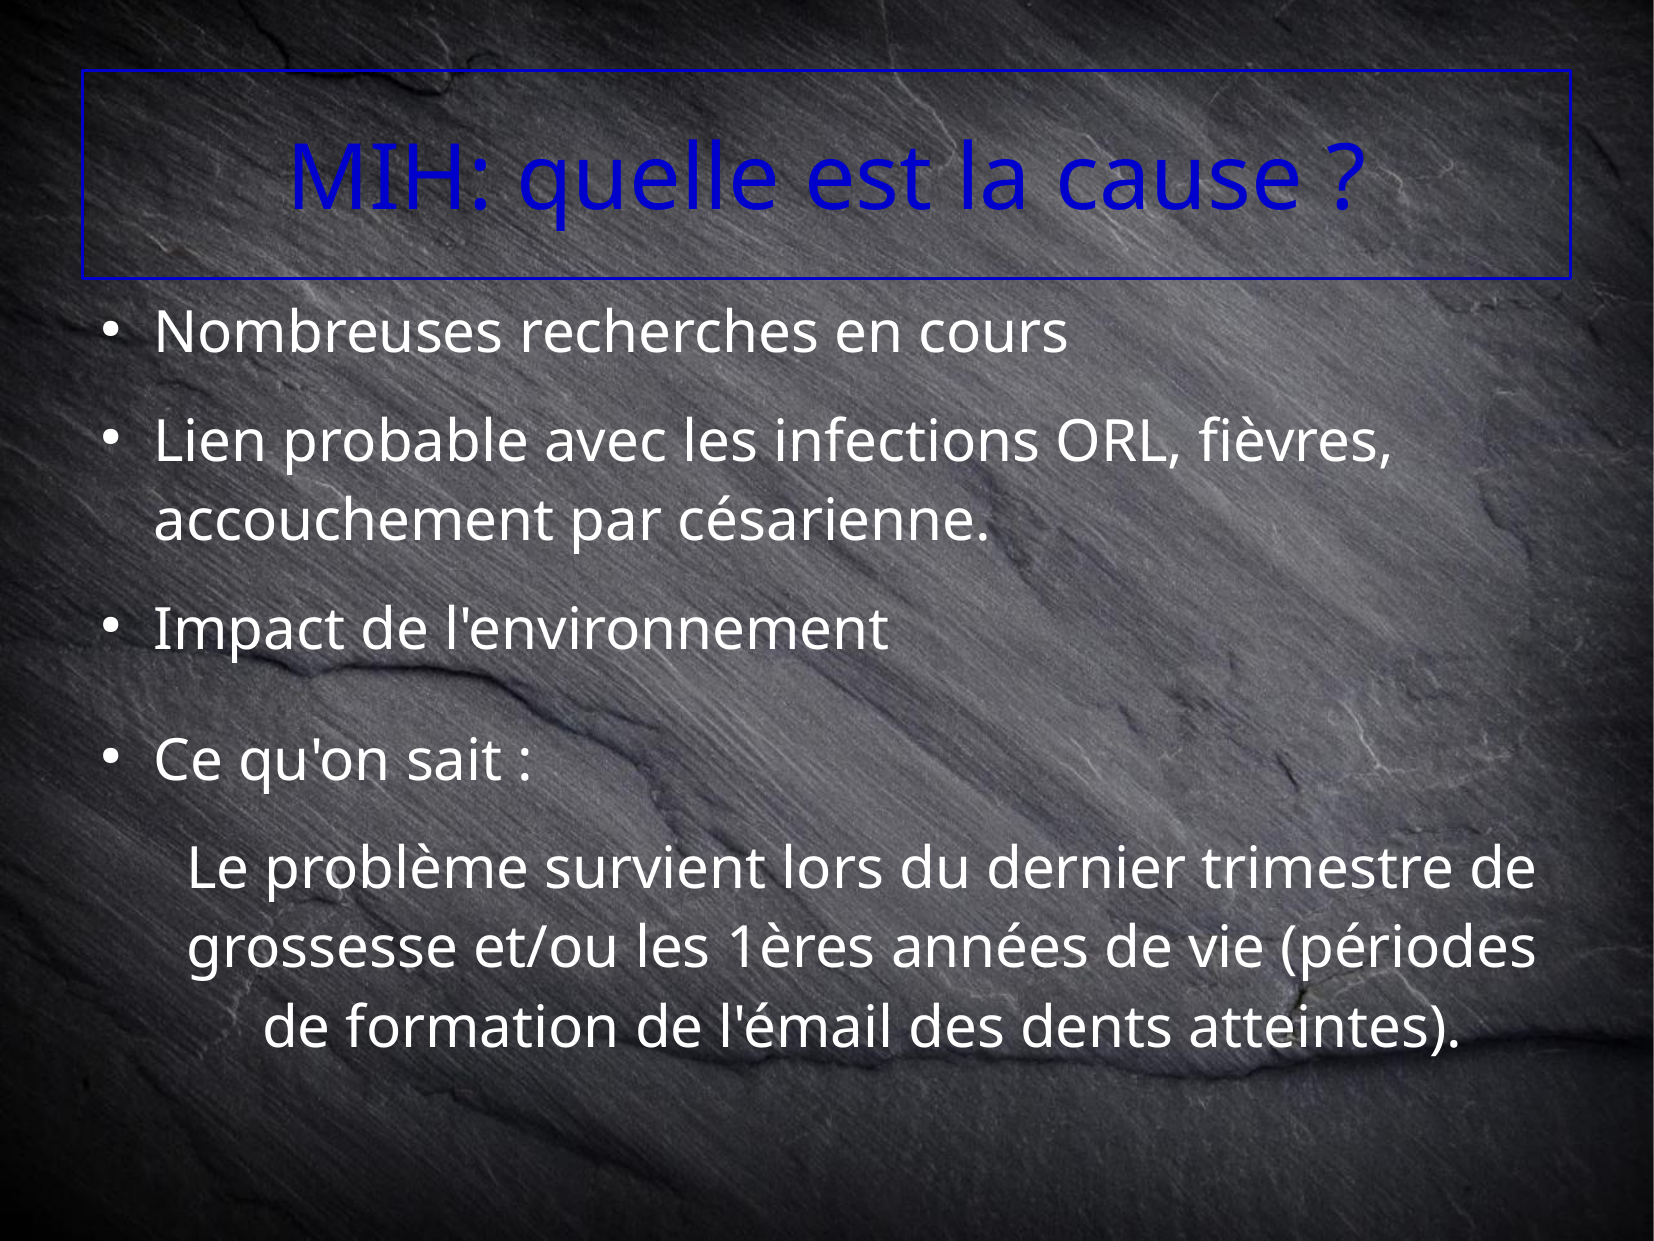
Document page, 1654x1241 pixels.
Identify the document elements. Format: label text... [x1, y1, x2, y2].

picture [0, 0, 1654, 1241]
list Ce qu'on sait : Le problème survient lors du dernier trimestre de grossesse et/ou les 1ères années de vie (périodes de formation de l'émail des dents atteintes). [82, 717, 1571, 1109]
title MIH: quelle est la cause ? [82, 70, 1571, 279]
list Nombreuses recherches en cours Lien probable avec les infections ORL, fièvres, accouchement par césarienne. Impact de l'environnement [82, 290, 1571, 681]
